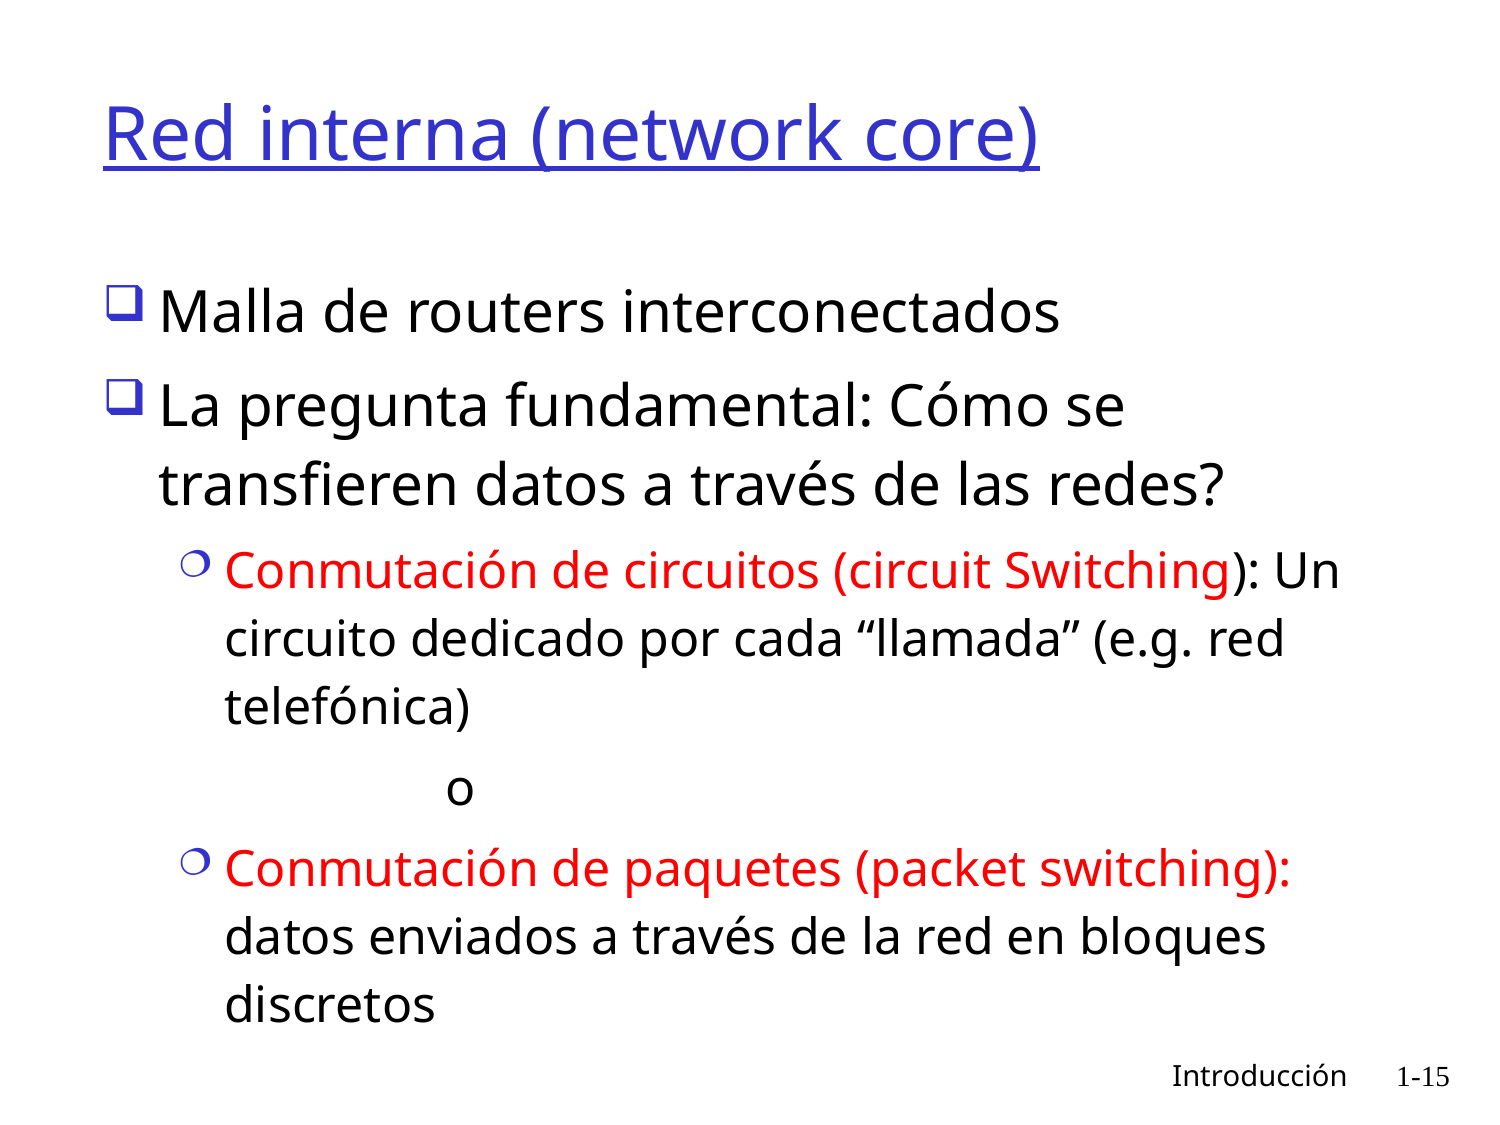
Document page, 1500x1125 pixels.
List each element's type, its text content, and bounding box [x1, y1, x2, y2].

text_box 1-<number> [1362, 1050, 1466, 1125]
text_box Introducción [887, 1050, 1362, 1125]
list Malla de routers interconectados La pregunta fundamental: Cómo se transfieren datos a través de las redes? Conmutación de circuitos (circuit Switching): Un circuito dedicado por cada “llamada” (e.g. red telefónica) o Conmutación de paquetes (packet switching): datos enviados a través de la red en bloques discretos [87, 262, 1363, 1021]
title Red interna (network core) [87, 16, 1363, 247]
